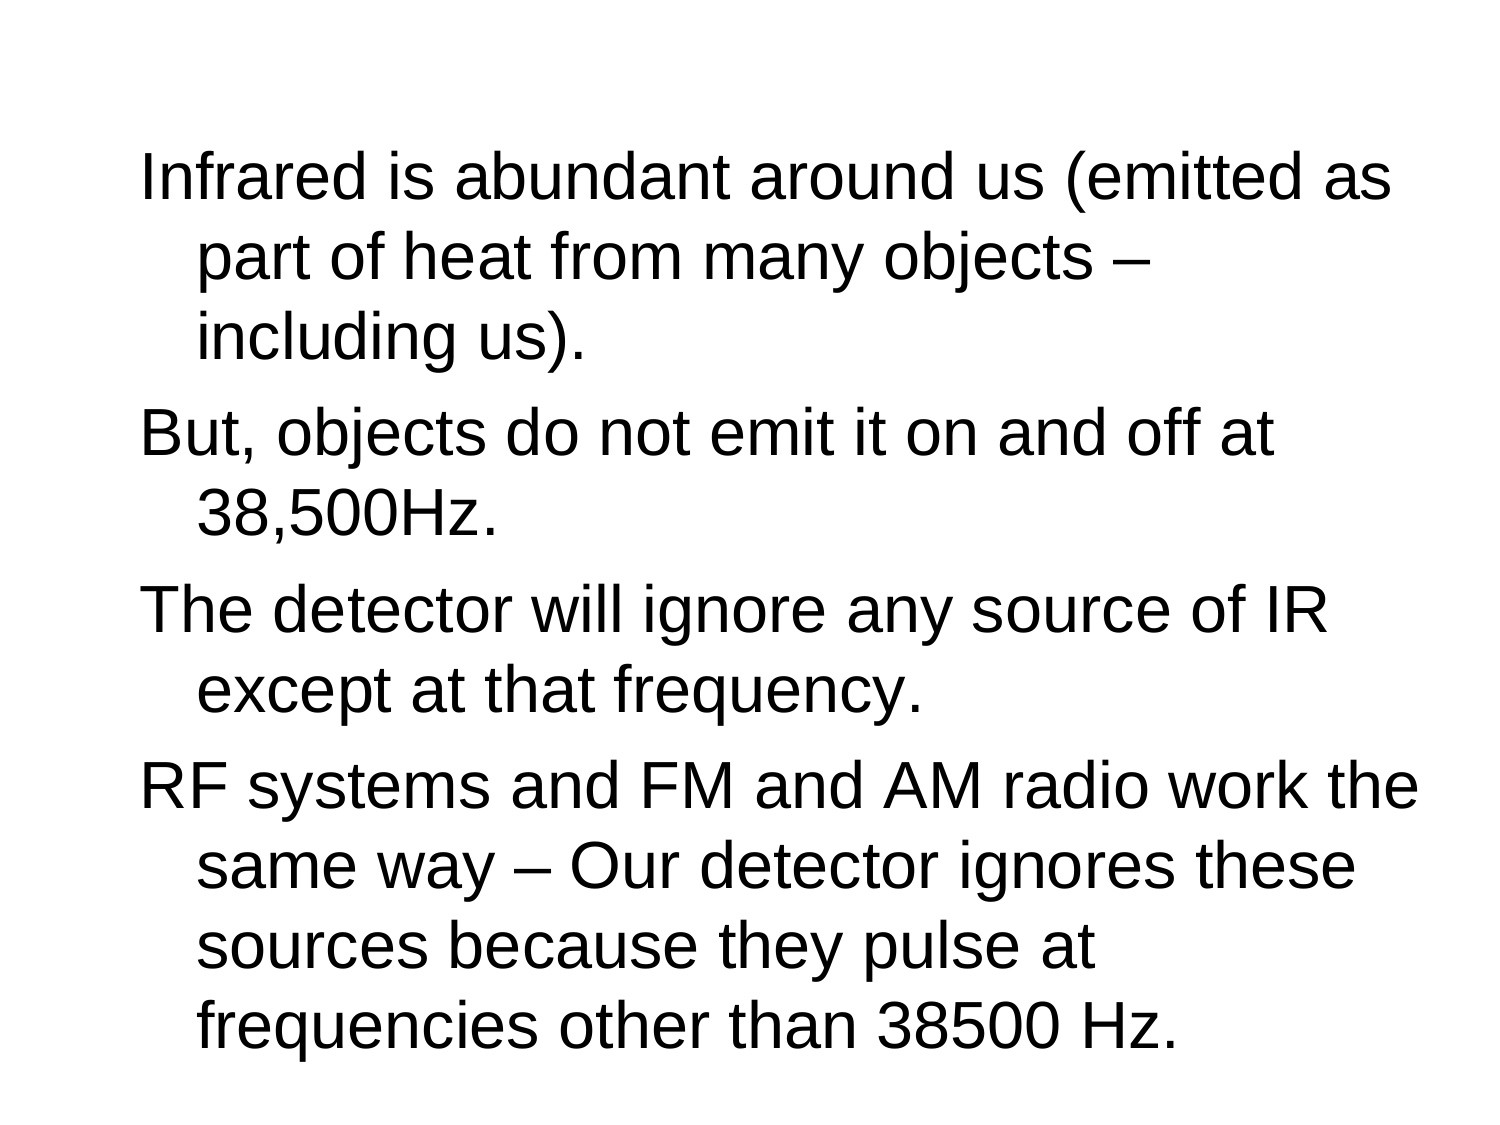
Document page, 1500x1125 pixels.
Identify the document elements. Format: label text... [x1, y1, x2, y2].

text_box Infrared is abundant around us (emitted as part of heat from many objects – including us). But, objects do not emit it on and off at 38,500Hz. The detector will ignore any source of IR except at that frequency. RF systems and FM and AM radio work the same way – Our detector ignores these sources because they pulse at frequencies other than 38500 Hz. [124, 125, 1438, 1026]
